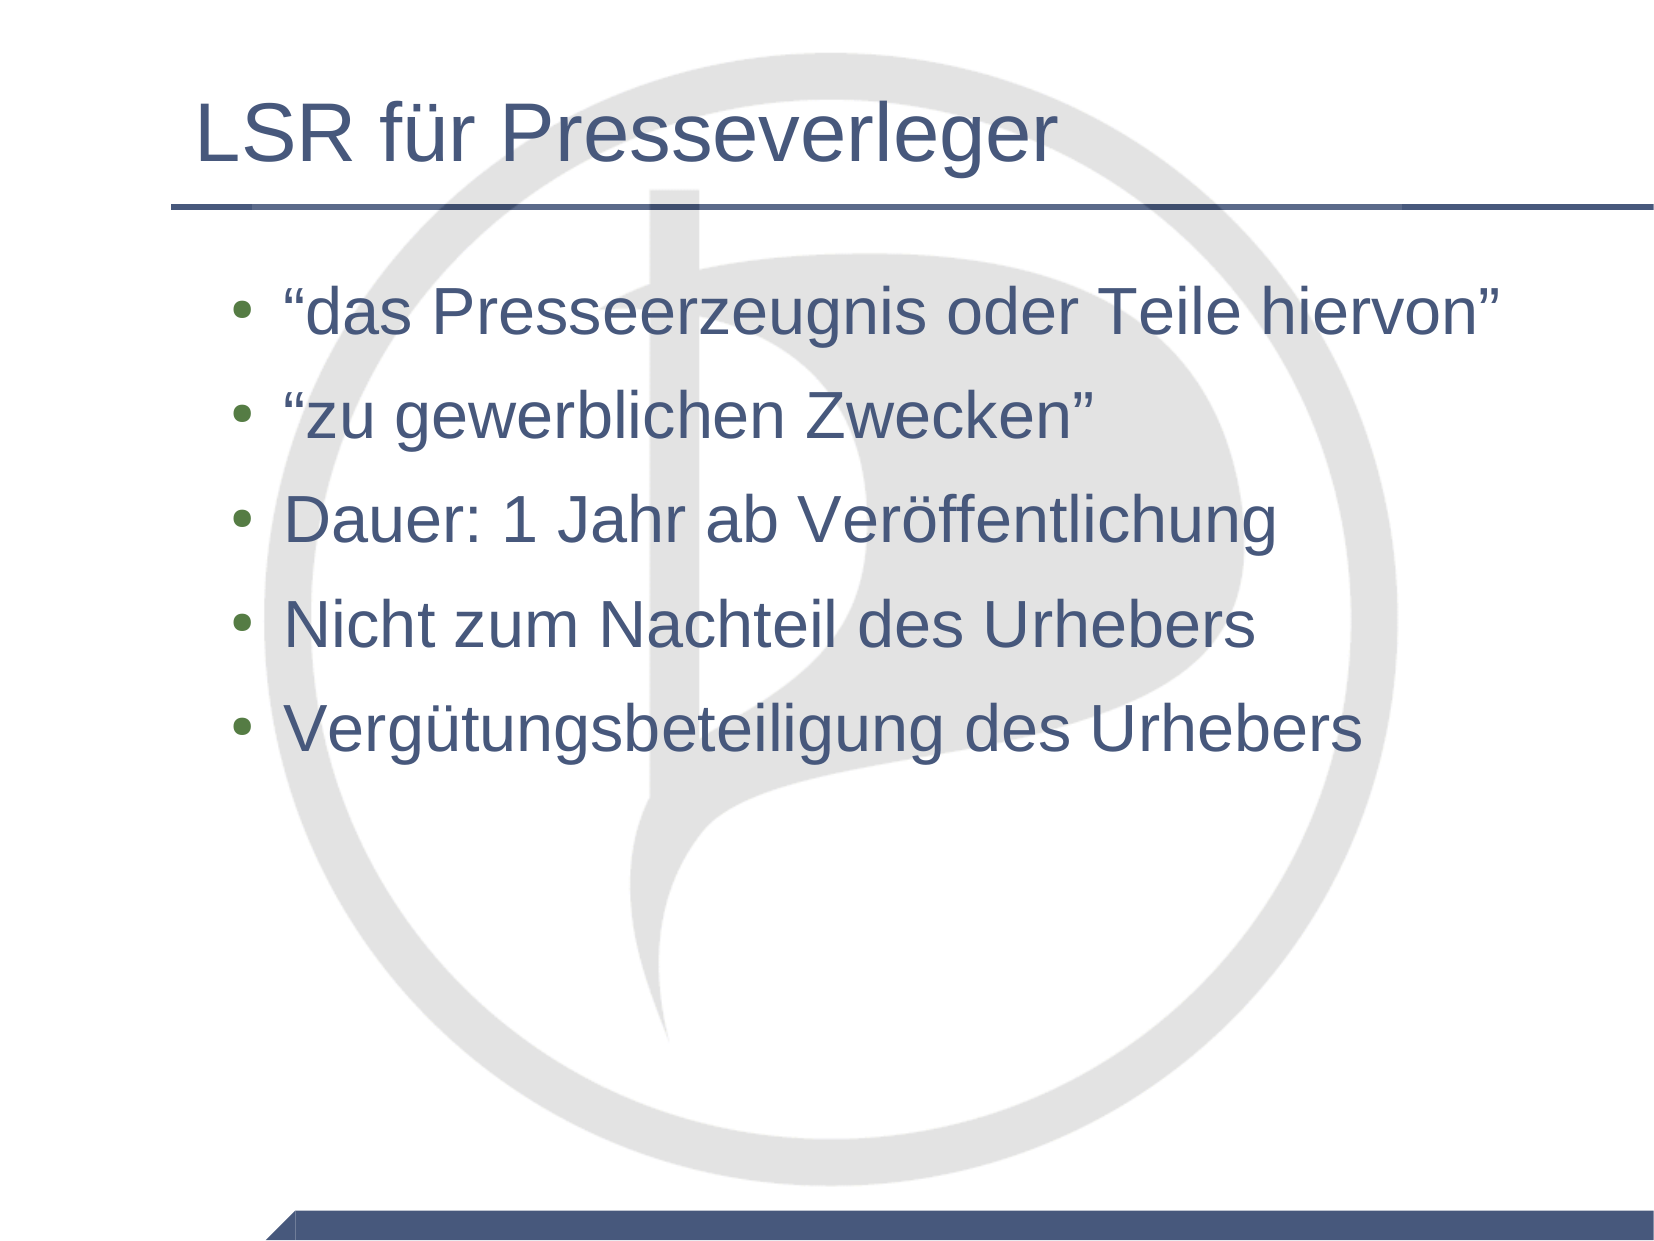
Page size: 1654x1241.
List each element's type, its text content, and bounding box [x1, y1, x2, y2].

title LSR für Presseverleger [194, 29, 1530, 237]
list “das Presseerzeugnis oder Teile hiervon” “zu gewerblichen Zwecken” Dauer: 1 Jahr ab Veröffentlichung Nicht zum Nachteil des Urhebers Vergütungsbeteiligung des Urhebers [212, 274, 1530, 1093]
